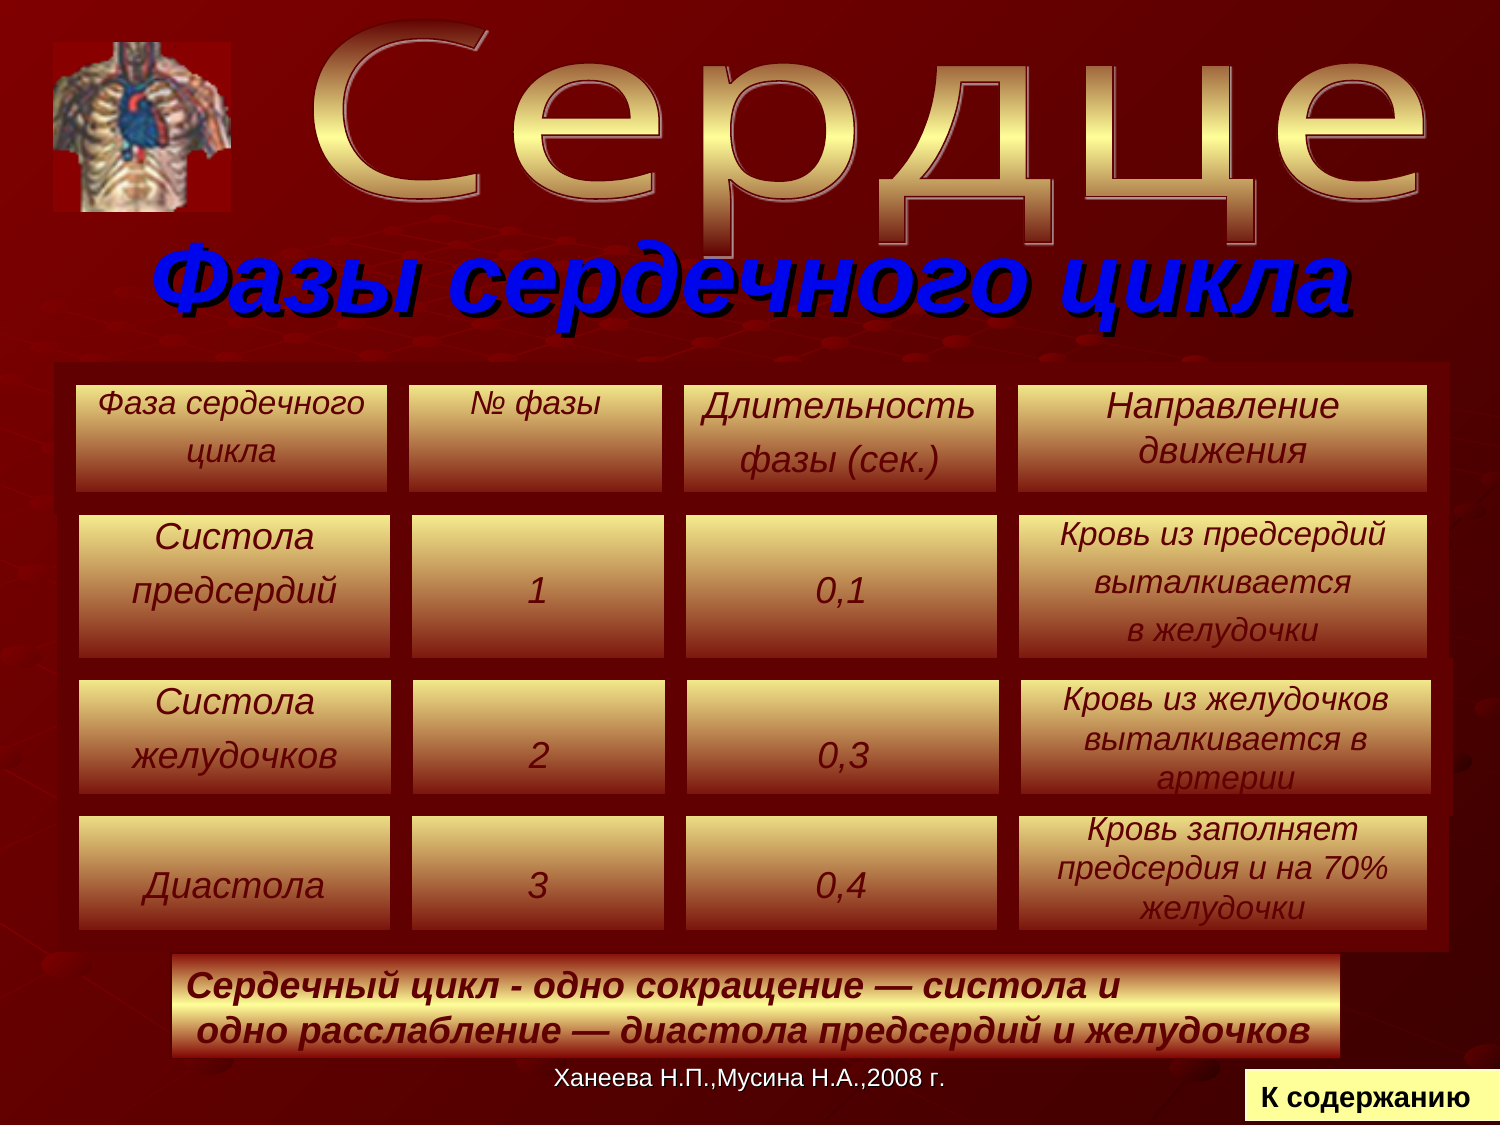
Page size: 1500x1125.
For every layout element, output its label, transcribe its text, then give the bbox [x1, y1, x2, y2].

table_header Кровь заполняет предсердия и на 70% желудочки [1019, 816, 1427, 930]
table_header Кровь из желудочков выталкивается в артерии [1021, 680, 1431, 794]
title Фазы сердечного цикла [76, 184, 1427, 362]
picture [53, 42, 231, 212]
table_header 0,4 [686, 816, 997, 930]
table_header Направление движения [1018, 385, 1427, 492]
table_header Кровь из предсердий выталкивается в желудочки [1019, 515, 1427, 658]
table_header Систола желудочков [79, 680, 391, 794]
text_box Сердце [1084, 65, 1254, 243]
text_box Сердце [702, 62, 855, 256]
table_header 1 [412, 515, 664, 658]
text_box Сердце [1277, 62, 1424, 200]
table_header 2 [413, 680, 665, 794]
table_header 3 [412, 816, 664, 930]
table_header Фаза сердечного цикла [76, 385, 387, 492]
table_header Диастола [79, 816, 390, 930]
text_box К содержанию [1246, 1070, 1500, 1121]
table_header № фазы [409, 385, 662, 492]
table_header Длительность фазы (сек.) [684, 385, 996, 492]
text_box Сердце [312, 19, 486, 200]
table_header 0,3 [687, 680, 999, 794]
text_box Сердце [512, 62, 660, 200]
table_header Систола предсердий [79, 515, 390, 658]
text_box Сердце [878, 65, 1052, 243]
text_box Сердечный цикл - одно сокращение — систола и одно расслабление — диастола предсердий и желудочков [171, 952, 1341, 1059]
table_header 0,1 [686, 515, 997, 658]
